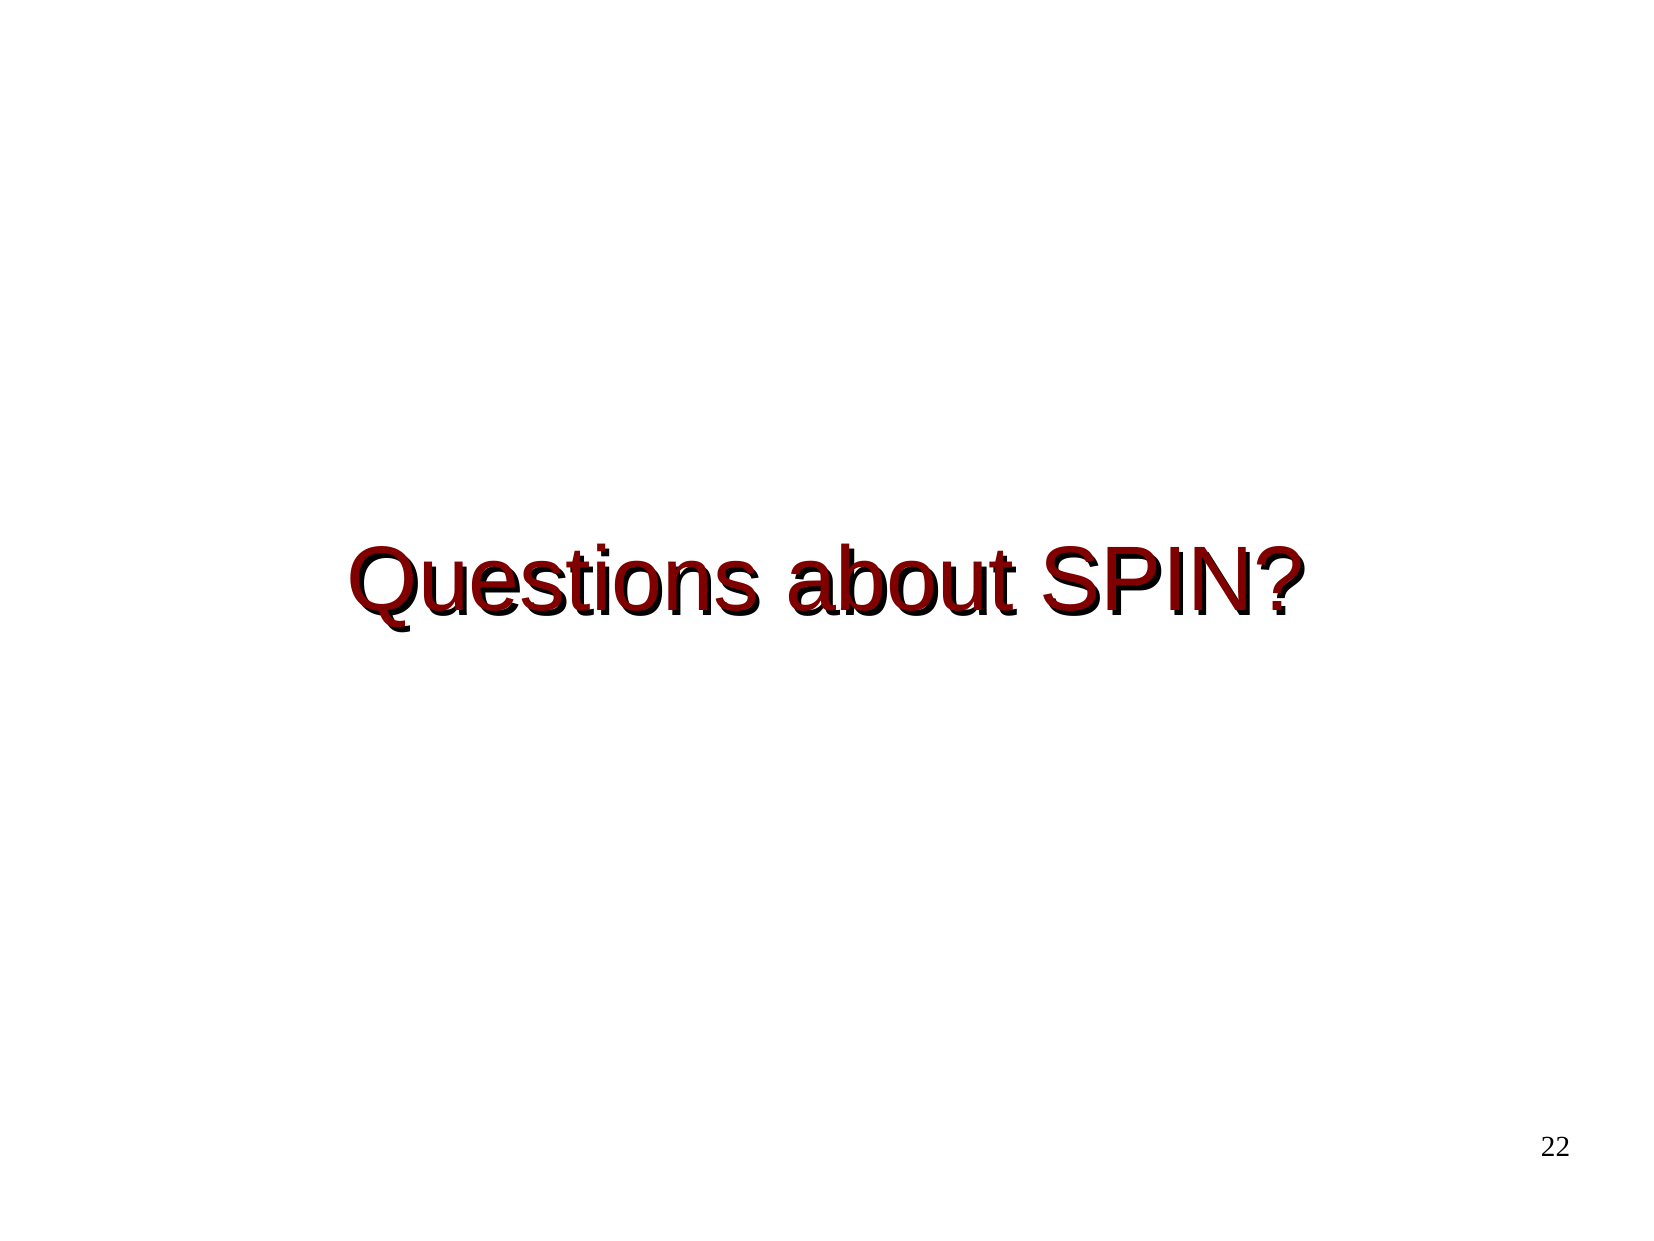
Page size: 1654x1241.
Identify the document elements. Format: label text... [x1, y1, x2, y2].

subtitle Questions about SPIN? [82, 49, 1571, 1109]
